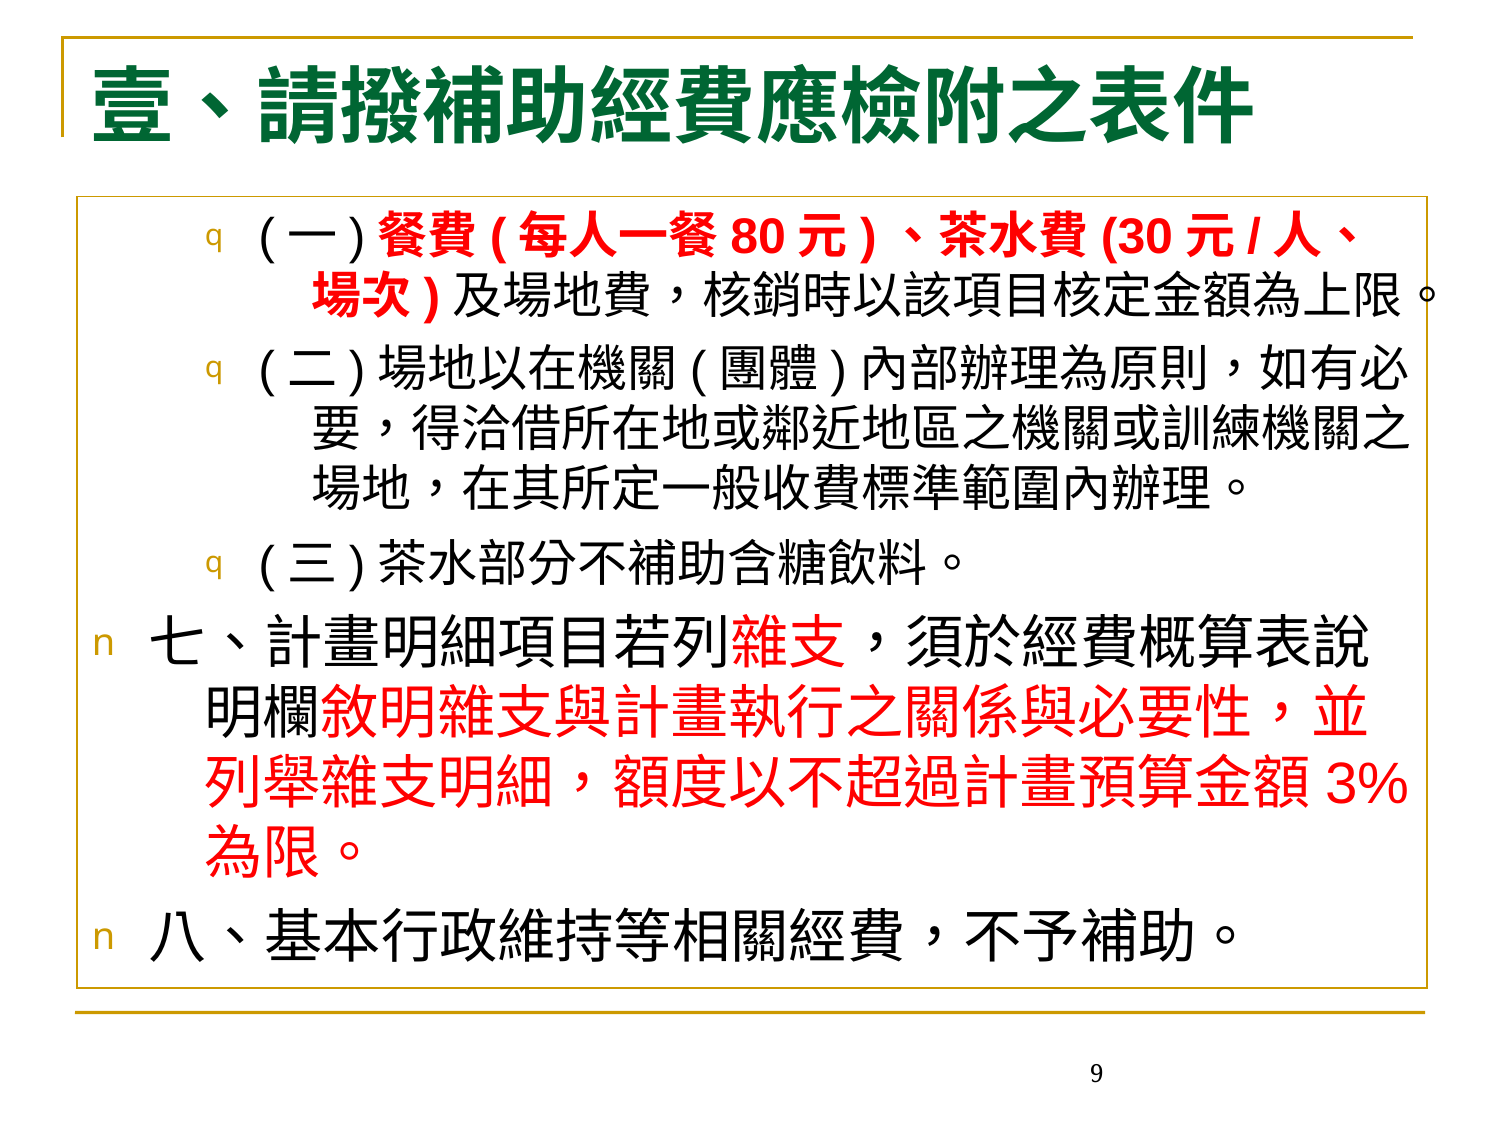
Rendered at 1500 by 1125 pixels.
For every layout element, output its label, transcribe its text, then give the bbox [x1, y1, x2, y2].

text_box [1074, 1024, 1426, 1100]
list (一)餐費(每人一餐80元)、茶水費(30元/人、場次)及場地費，核銷時以該項目核定金額為上限。 (二)場地以在機關(團體)內部辦理為原則，如有必要，得洽借所在地或鄰近地區之機關或訓練機關之場地，在其所定一般收費標準範圍內辦理。 (三)茶水部分不補助含糖飲料。 七、計畫明細項目若列雜支，須於經費概算表說明欄敘明雜支與計畫執行之關係與必要性，並列舉雜支明細，額度以不超過計畫預算金額3%為限。 八、基本行政維持等相關經費，不予補助。 [76, 196, 1427, 988]
title 壹、請撥補助經費應檢附之表件 [75, 45, 1426, 233]
